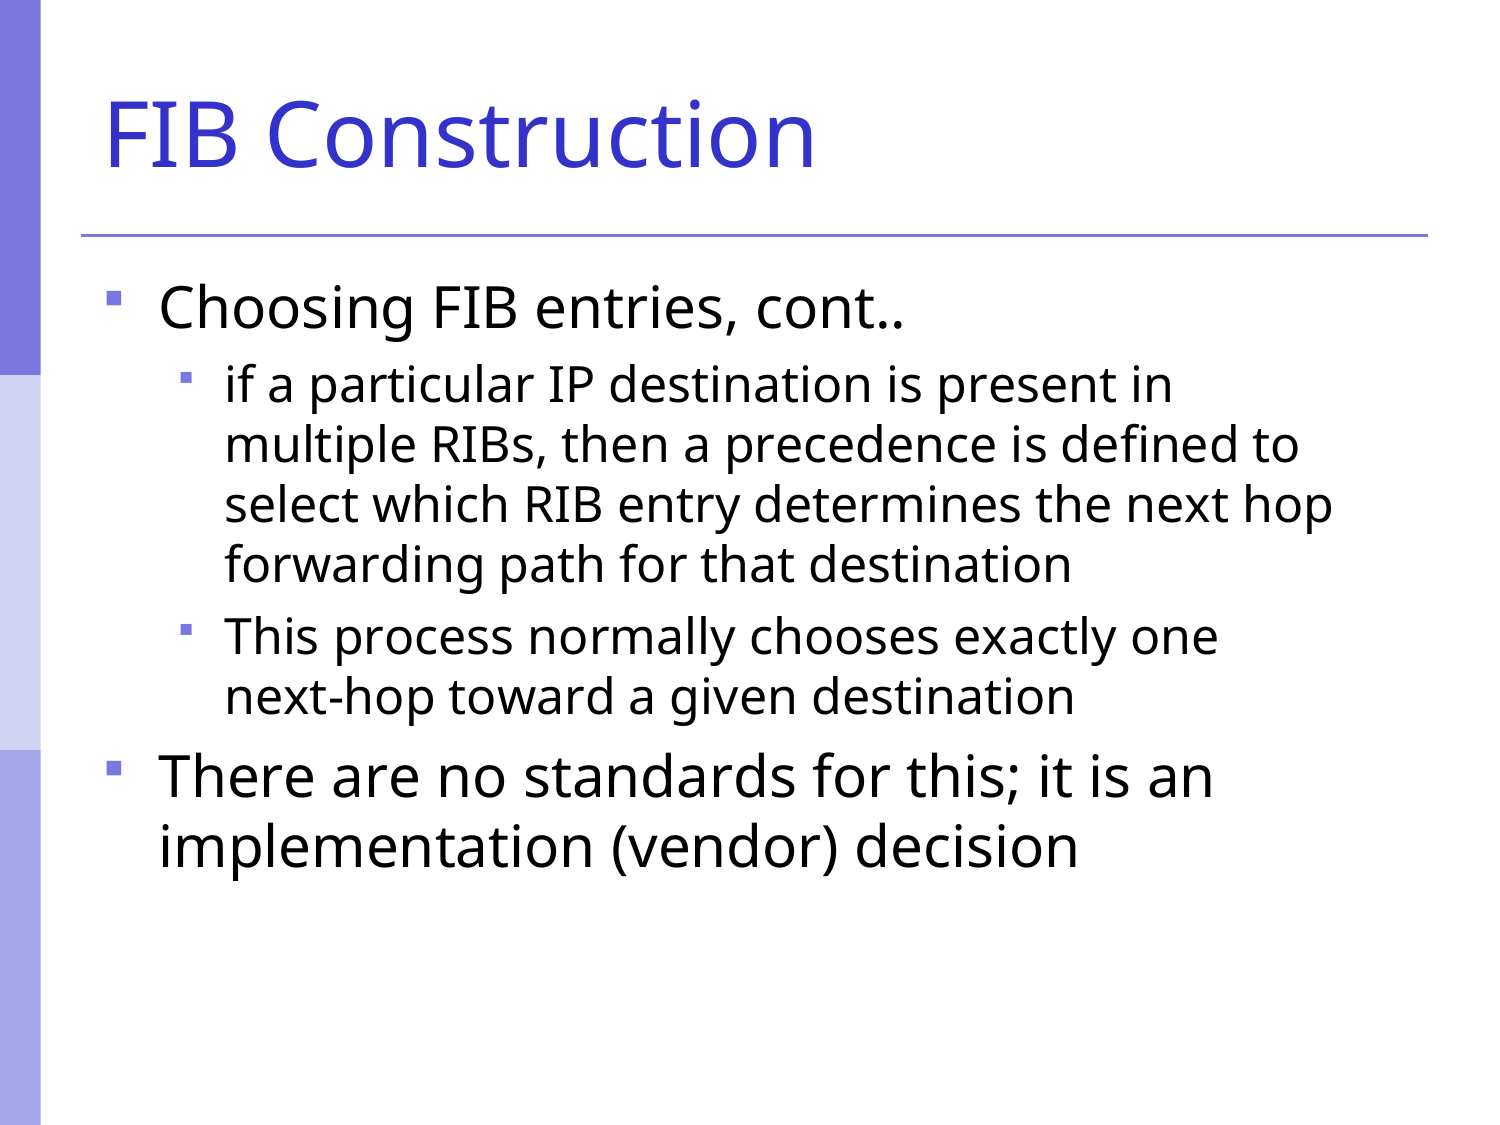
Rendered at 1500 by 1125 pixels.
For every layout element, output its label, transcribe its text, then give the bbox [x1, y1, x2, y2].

title FIB Construction [87, 37, 1363, 225]
list Choosing FIB entries, cont.. if a particular IP destination is present in multiple RIBs, then a precedence is defined to select which RIB entry determines the next hop forwarding path for that destination This process normally chooses exactly one next-hop toward a given destination There are no standards for this; it is an implementation (vendor) decision [87, 262, 1363, 1026]
